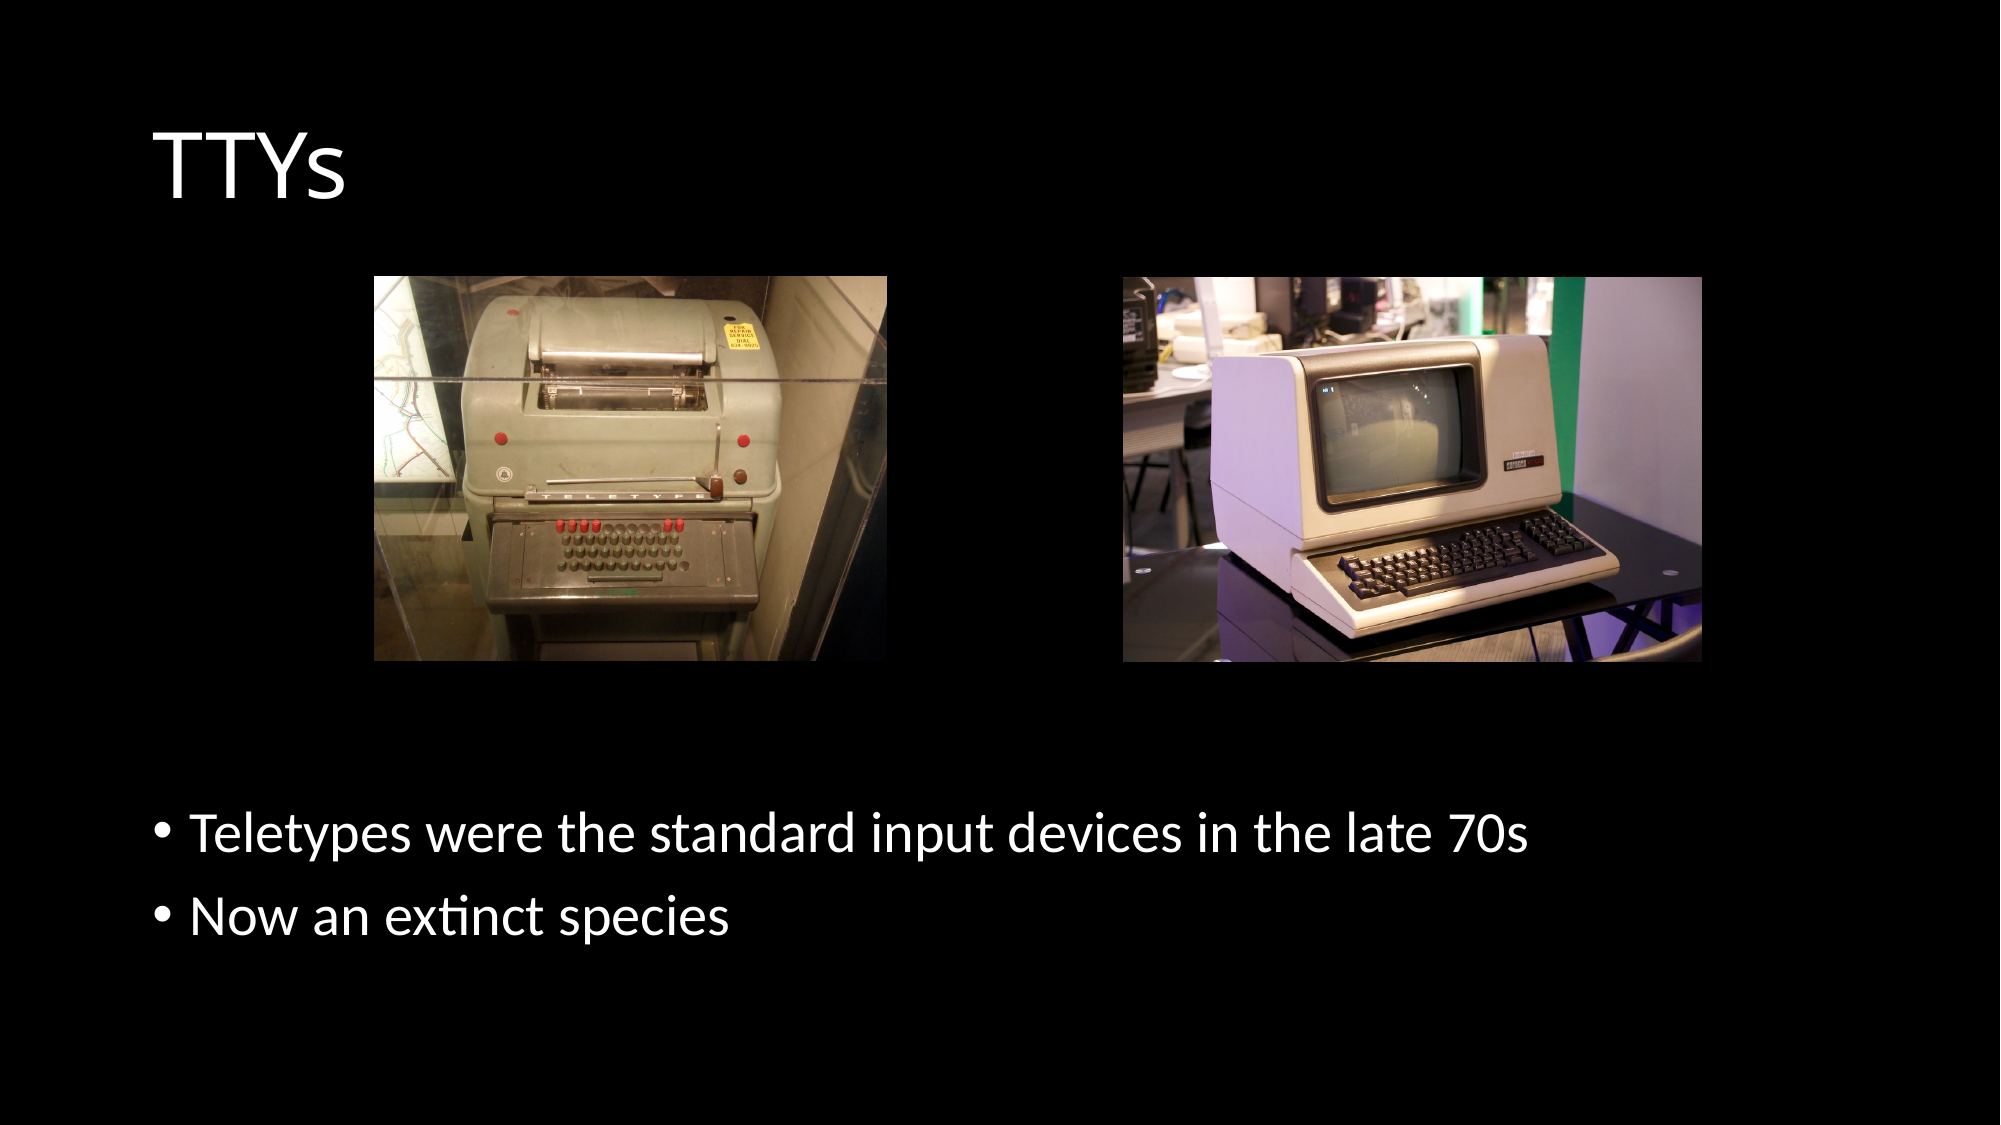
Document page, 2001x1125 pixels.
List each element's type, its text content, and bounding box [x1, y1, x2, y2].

picture [374, 276, 887, 661]
picture [1123, 277, 1702, 662]
list Teletypes were the standard input devices in the late 70s Now an extinct species [137, 703, 1863, 1014]
title TTYs [137, 59, 1863, 278]
